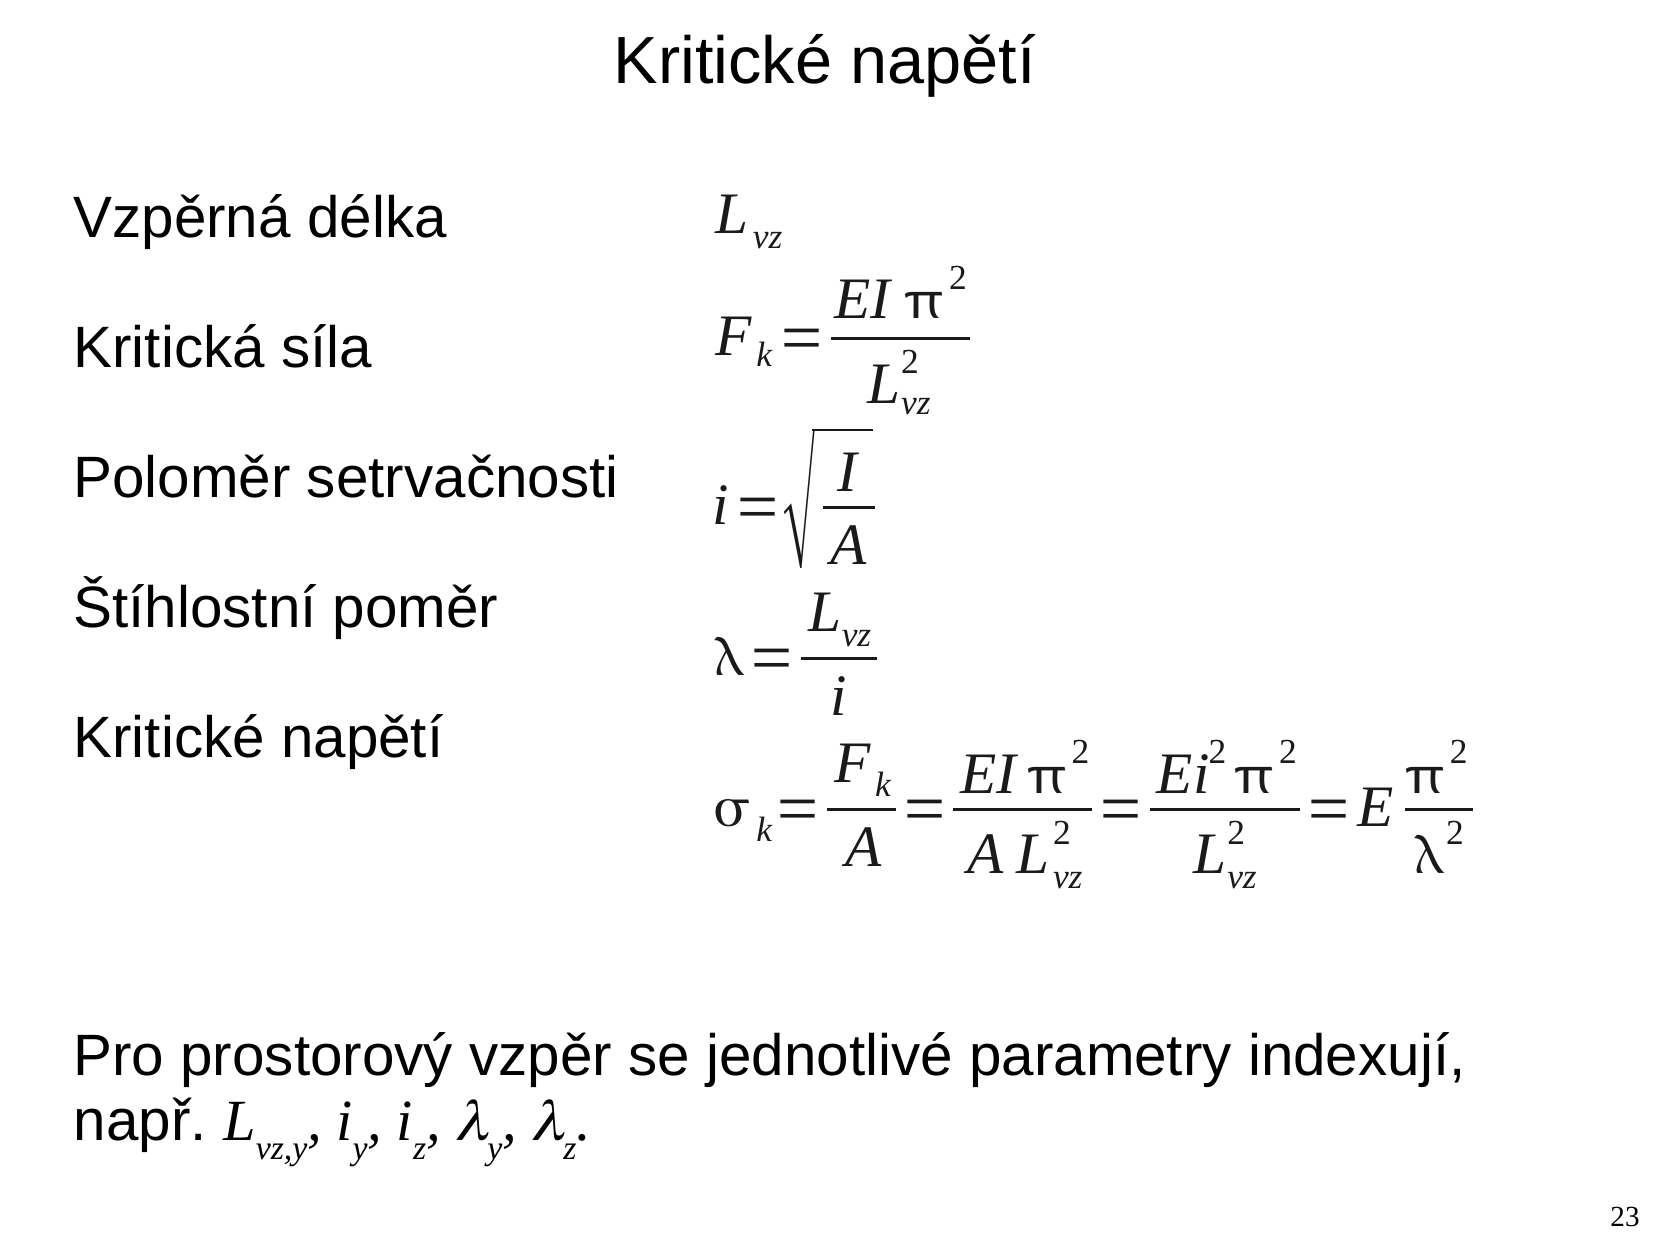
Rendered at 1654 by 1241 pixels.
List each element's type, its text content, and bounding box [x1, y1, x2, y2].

text_box Pro prostorový vzpěr se jednotlivé parametry indexují, např. Lvz,y, iy, iz, ly, lz. [59, 1015, 1506, 1191]
chart [689, 182, 1489, 896]
text_box Vzpěrná délka Kritická síla Poloměr setrvačnosti Štíhlostní poměr Kritické napětí [59, 177, 709, 918]
title Kritické napětí [37, 8, 1613, 113]
